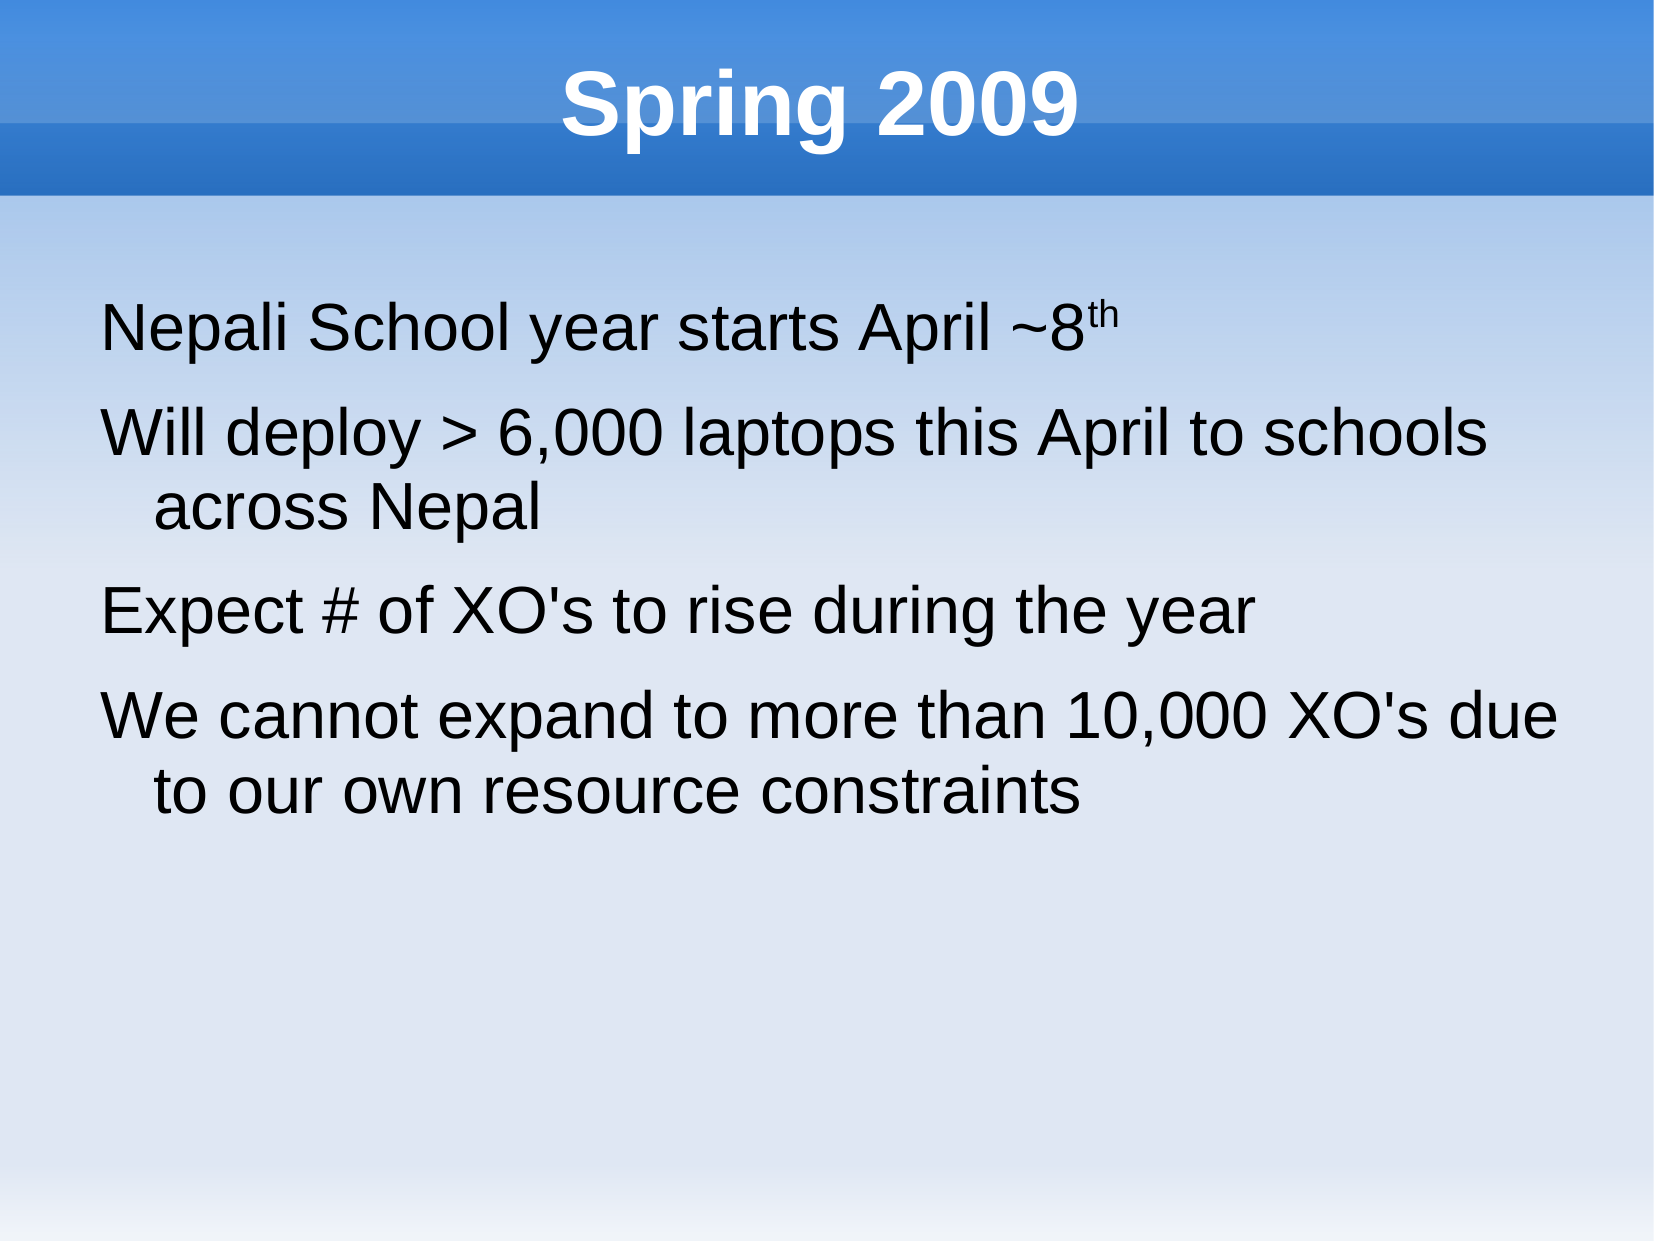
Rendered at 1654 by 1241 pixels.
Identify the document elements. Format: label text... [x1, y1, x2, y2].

list Nepali School year starts April ~8th Will deploy > 6,000 laptops this April to schools across Nepal Expect # of XO's to rise during the year We cannot expand to more than 10,000 XO's due to our own resource constraints [82, 290, 1571, 1094]
picture [0, 0, 1654, 1241]
title Spring 2009 [76, 7, 1565, 200]
